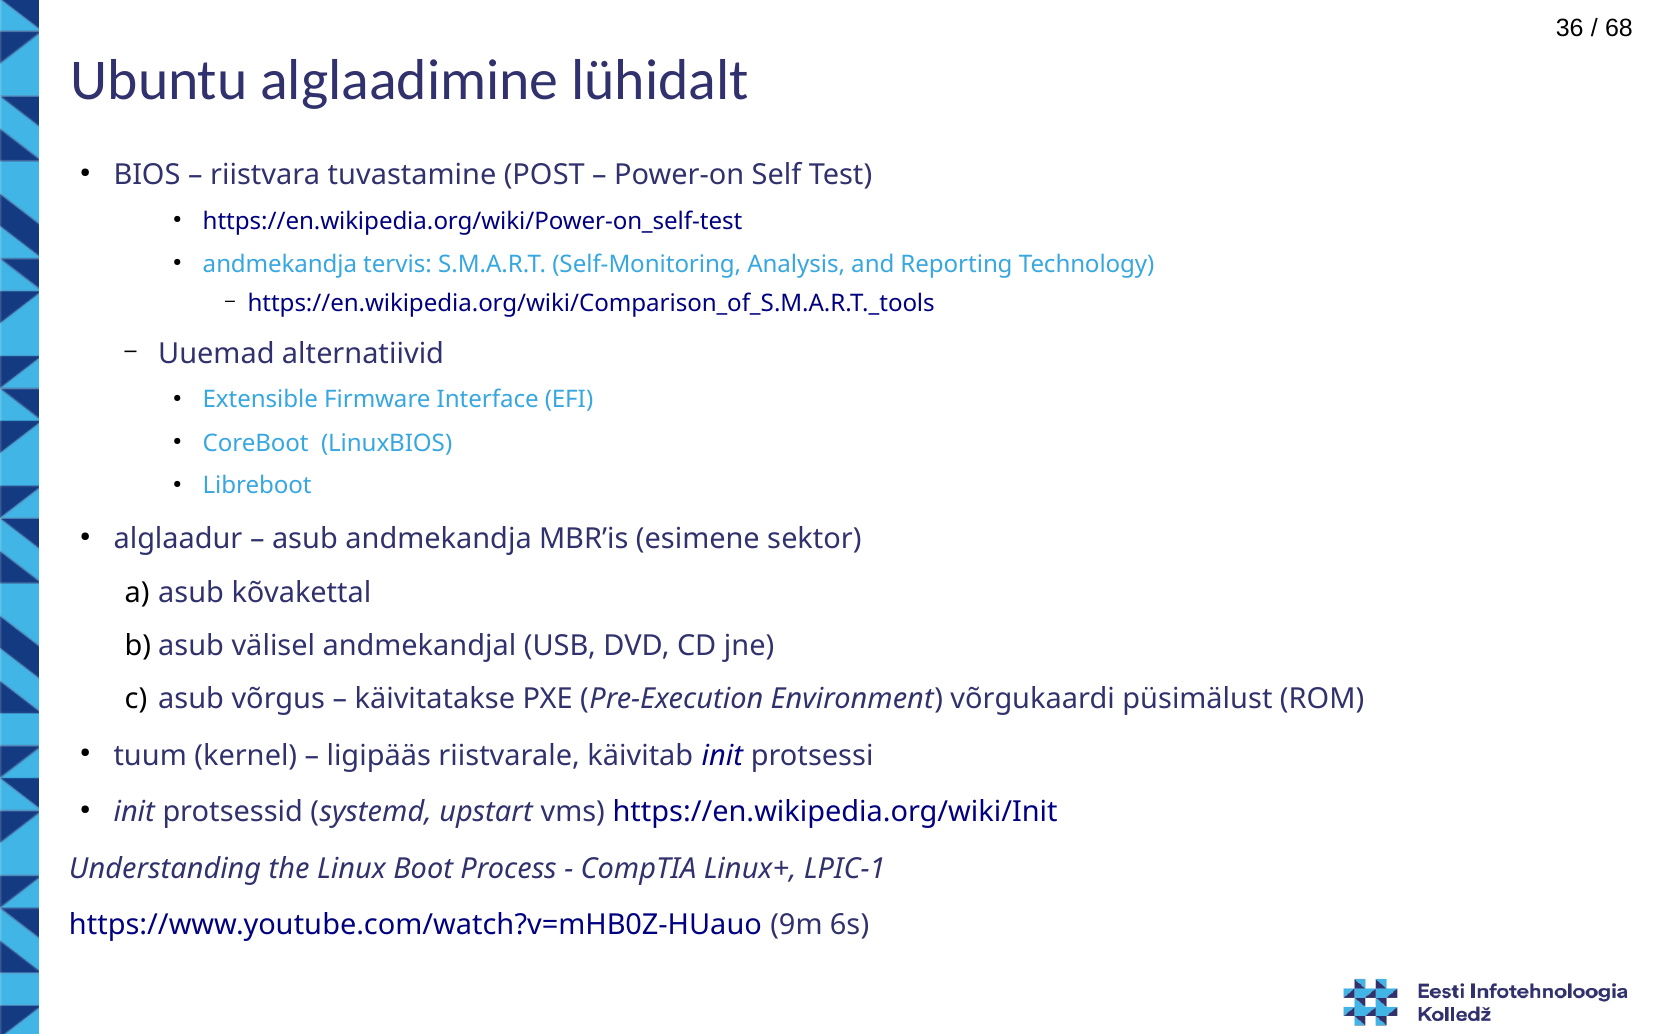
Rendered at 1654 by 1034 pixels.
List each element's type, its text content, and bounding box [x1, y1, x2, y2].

title Ubuntu alglaadimine lühidalt [70, 41, 1630, 130]
list BIOS – riistvara tuvastamine (POST – Power-on Self Test) https://en.wikipedia.org/wiki/Power-on_self-test andmekandja tervis: S.M.A.R.T. (Self-Monitoring, Analysis, and Reporting Technology) https://en.wikipedia.org/wiki/Comparison_of_S.M.A.R.T._tools Uuemad alternatiivid Extensible Firmware Interface (EFI) CoreBoot (LinuxBIOS) Libreboot alglaadur – asub andmekandja MBR’is (esimene sektor) asub kõvakettal asub välisel andmekandjal (USB, DVD, CD jne) asub võrgus – käivitatakse PXE (Pre-Execution Environment) võrgukaardi püsimälust (ROM) tuum (kernel) – ligipääs riistvarale, käivitab init protsessi init protsessid (systemd, upstart vms) https://en.wikipedia.org/wiki/Init Understanding the Linux Boot Process - CompTIA Linux+, LPIC-1 https://www.youtube.com/watch?v=mHB0Z-HUauo (9m 6s) [68, 153, 1630, 957]
